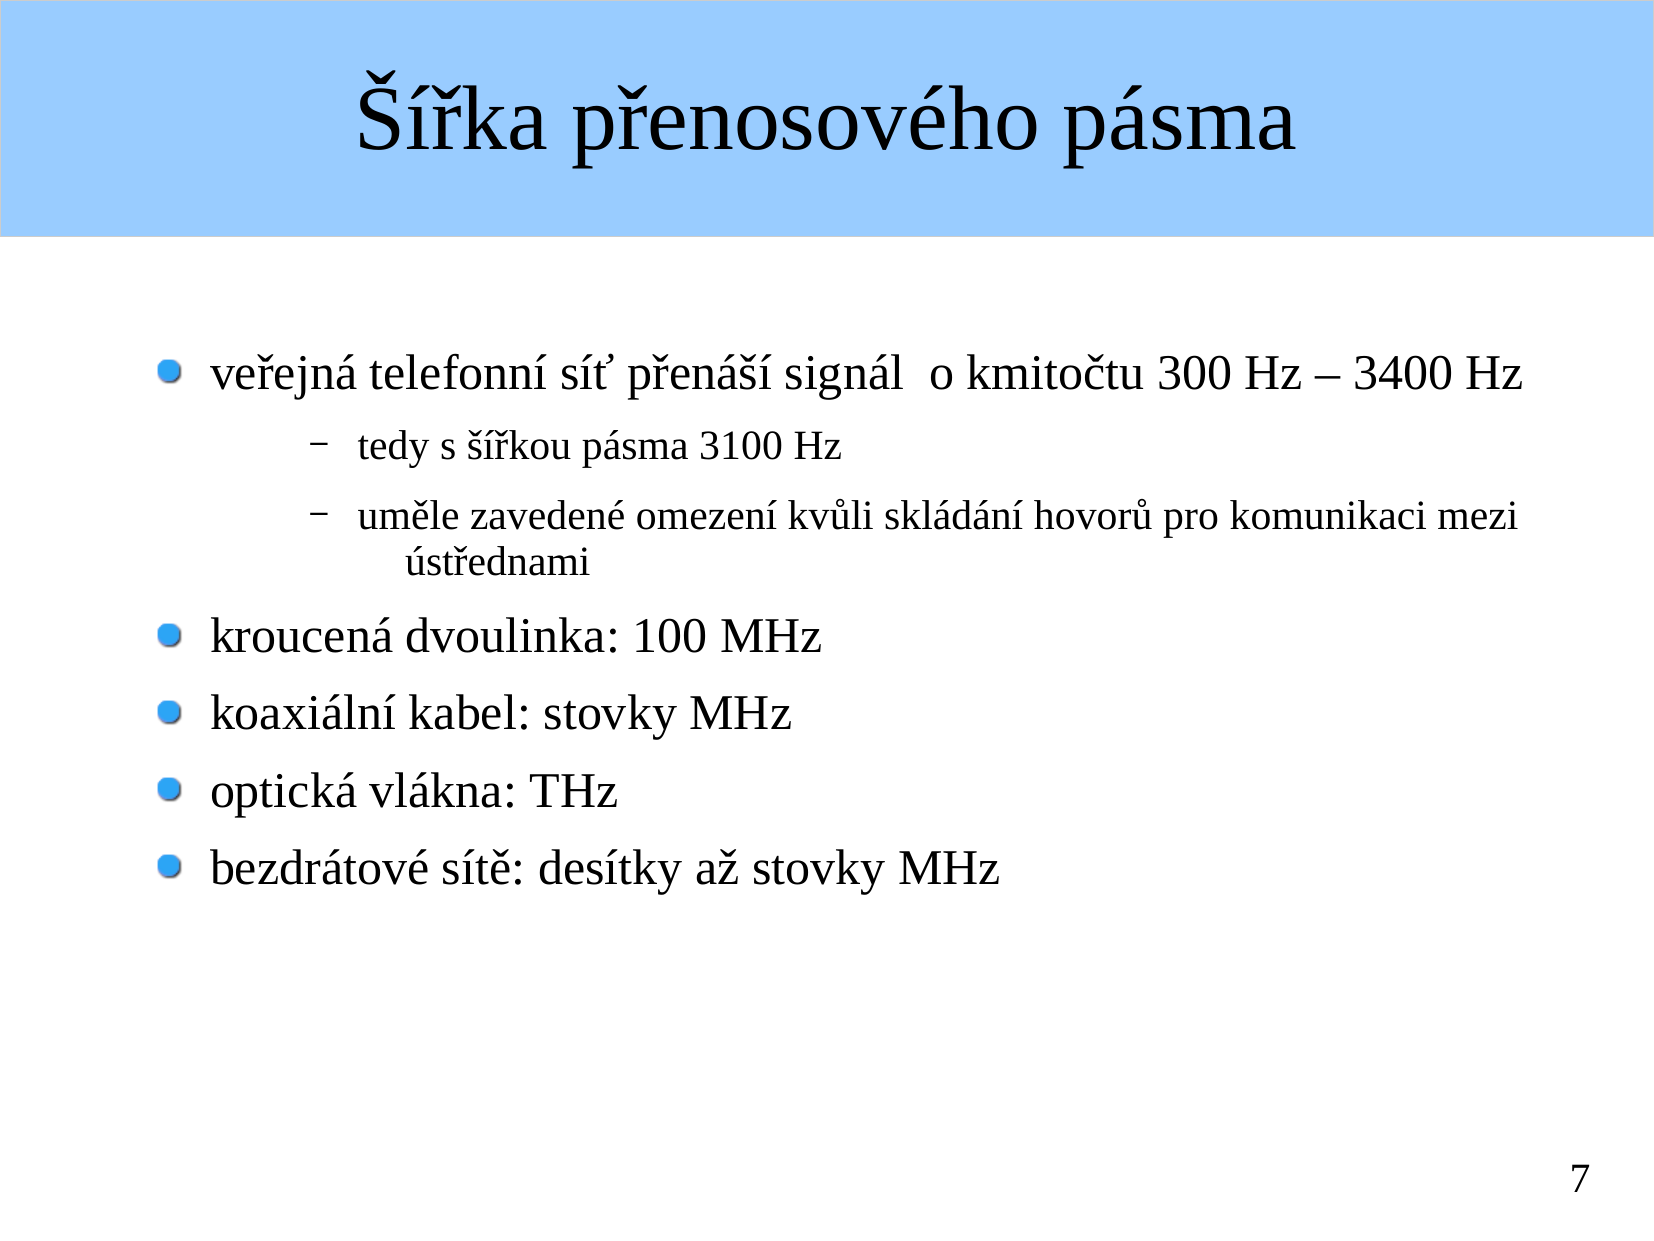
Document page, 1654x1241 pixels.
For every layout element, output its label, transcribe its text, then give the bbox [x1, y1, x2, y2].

list veřejná telefonní síť přenáší signál o kmitočtu 300 Hz – 3400 Hz tedy s šířkou pásma 3100 Hz uměle zavedené omezení kvůli skládání hovorů pro komunikaci mezi ústřednami kroucená dvoulinka: 100 MHz koaxiální kabel: stovky MHz optická vlákna: THz bezdrátové sítě: desítky až stovky MHz [121, 344, 1534, 1209]
title Šířka přenosového pásma [0, 0, 1654, 237]
